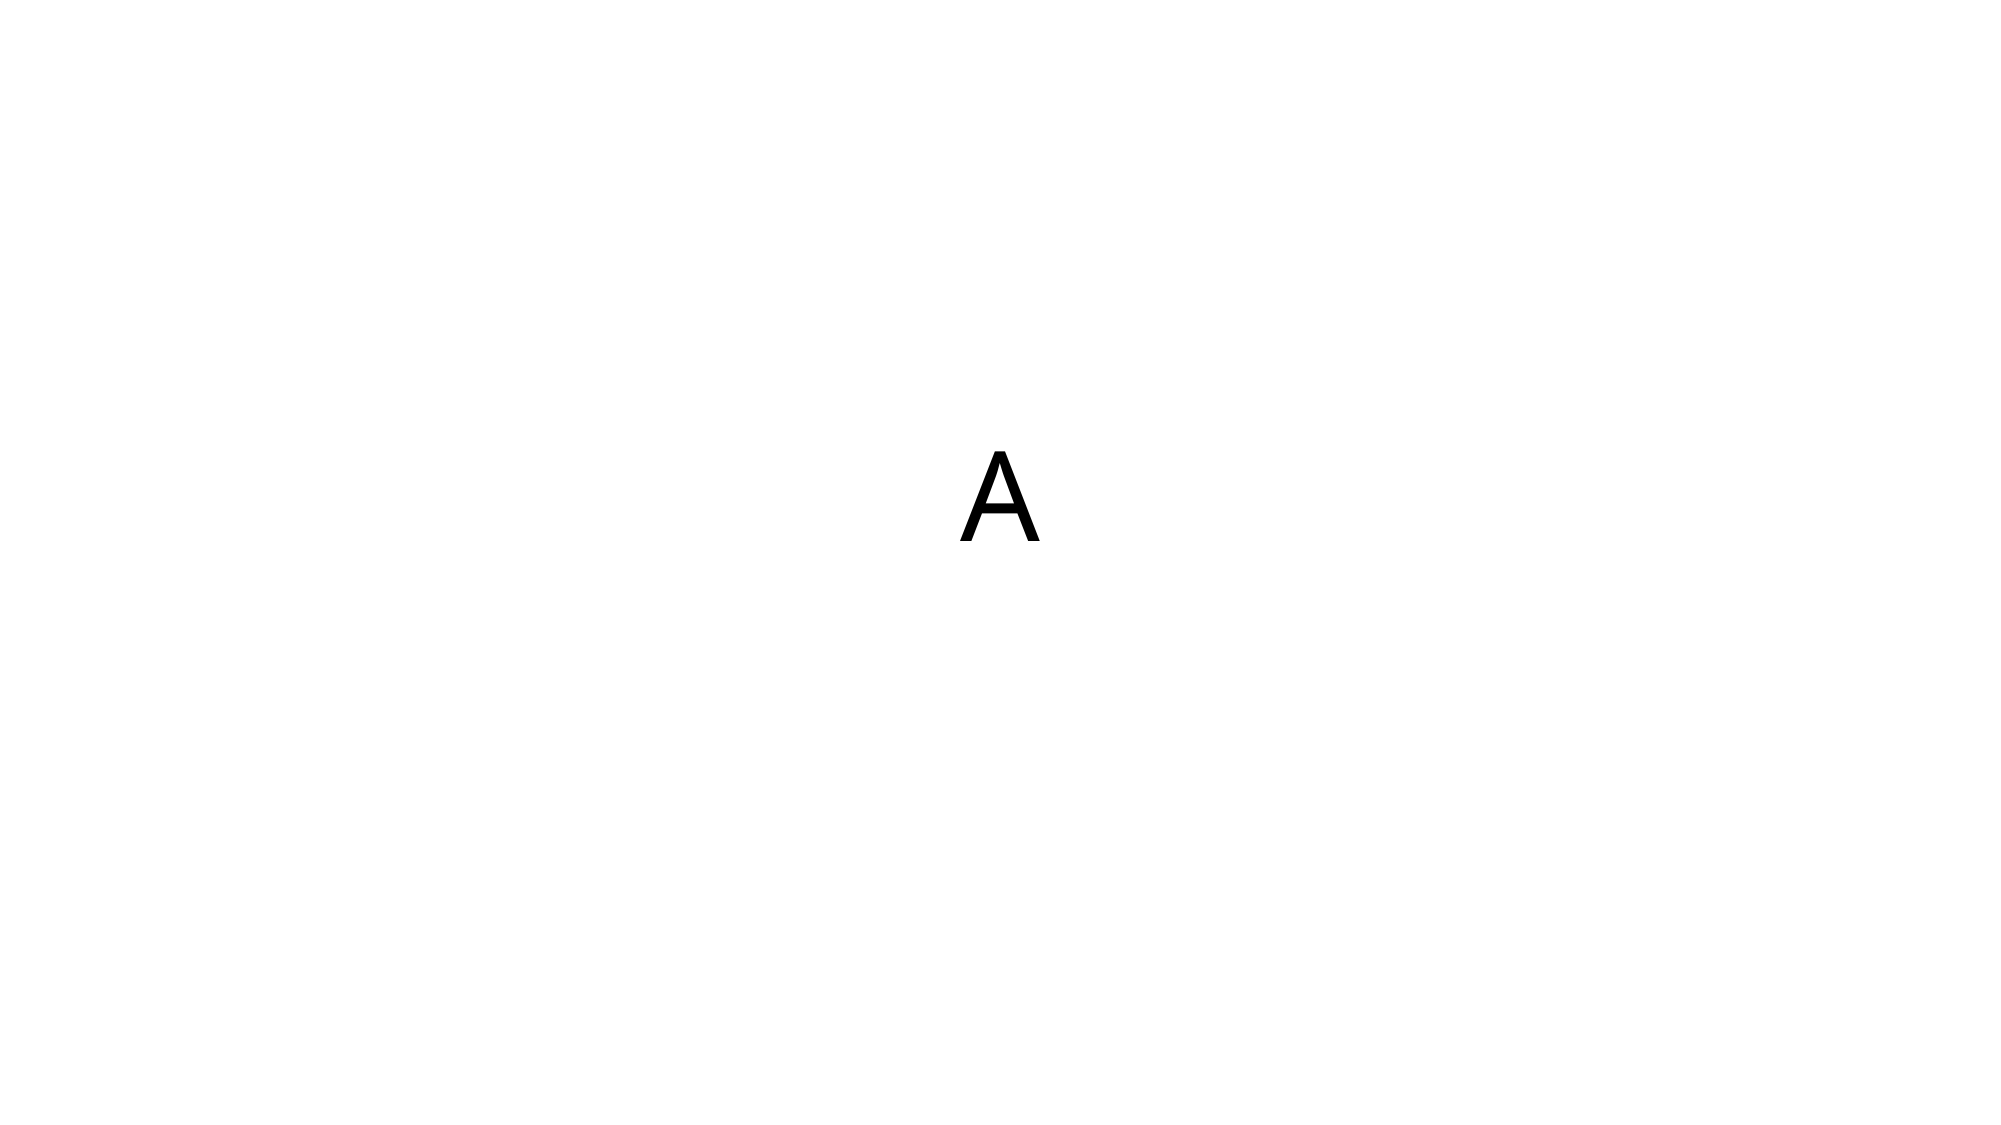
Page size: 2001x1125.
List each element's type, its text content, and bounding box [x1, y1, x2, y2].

title A [249, 184, 1750, 576]
